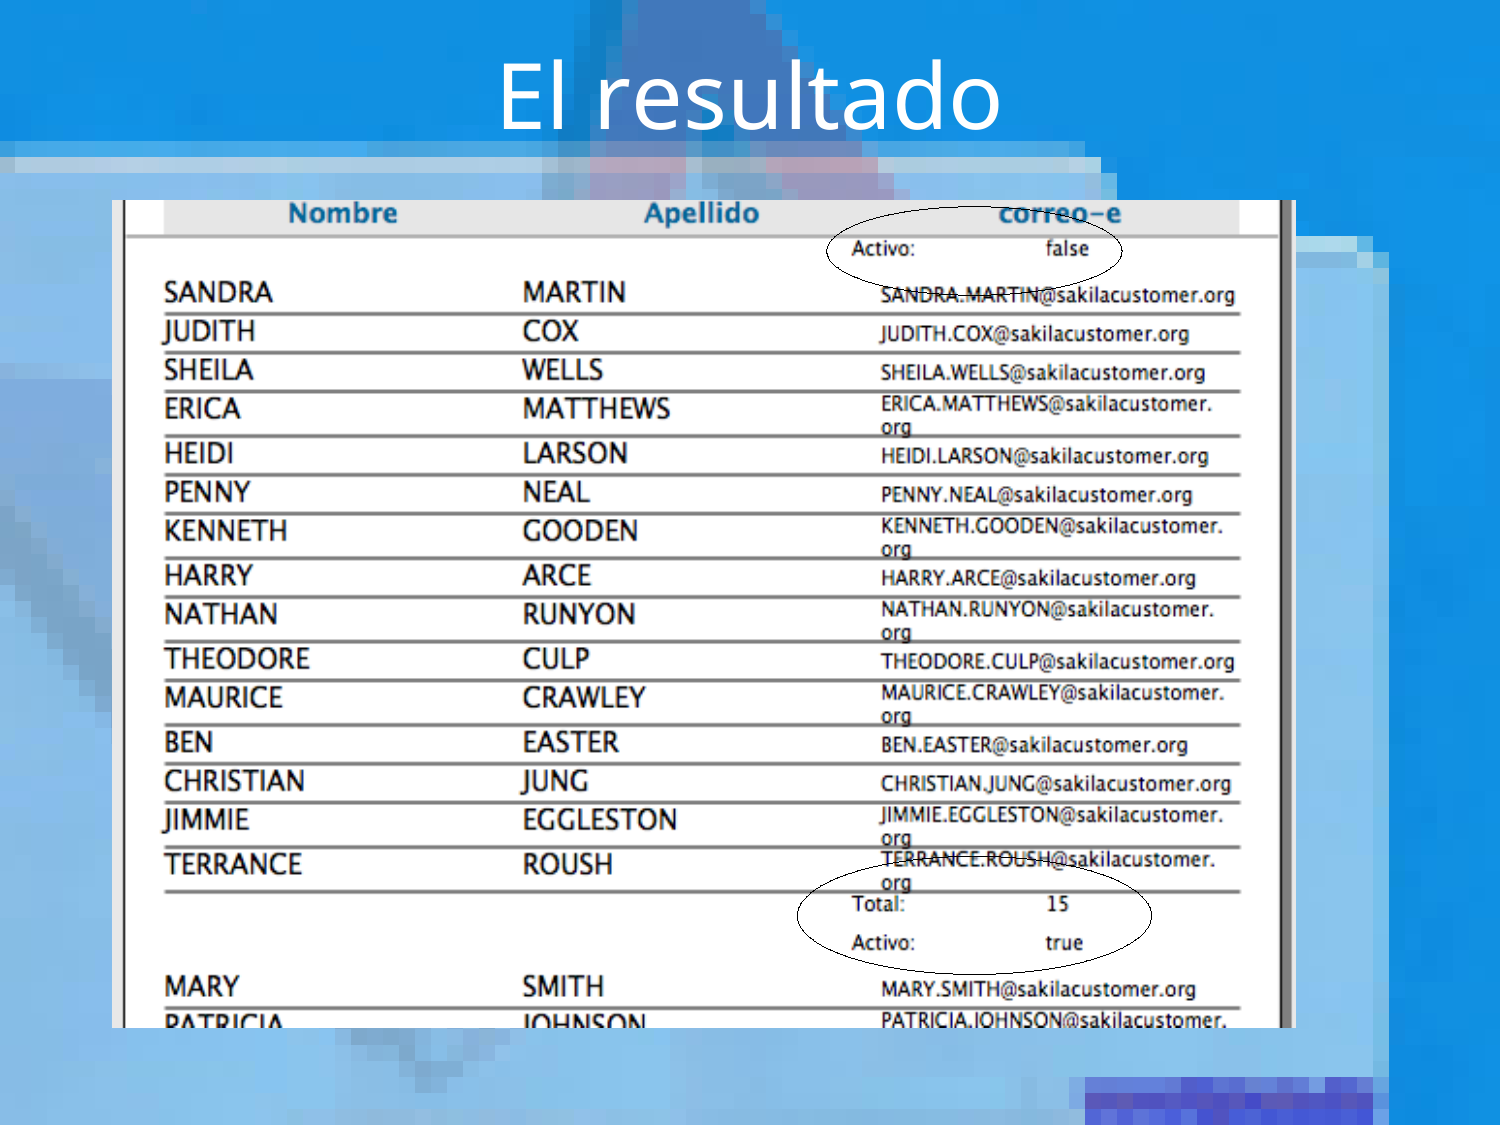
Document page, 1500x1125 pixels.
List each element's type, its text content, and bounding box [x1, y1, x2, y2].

picture [0, 0, 1500, 1125]
title El resultado [112, 0, 1388, 214]
